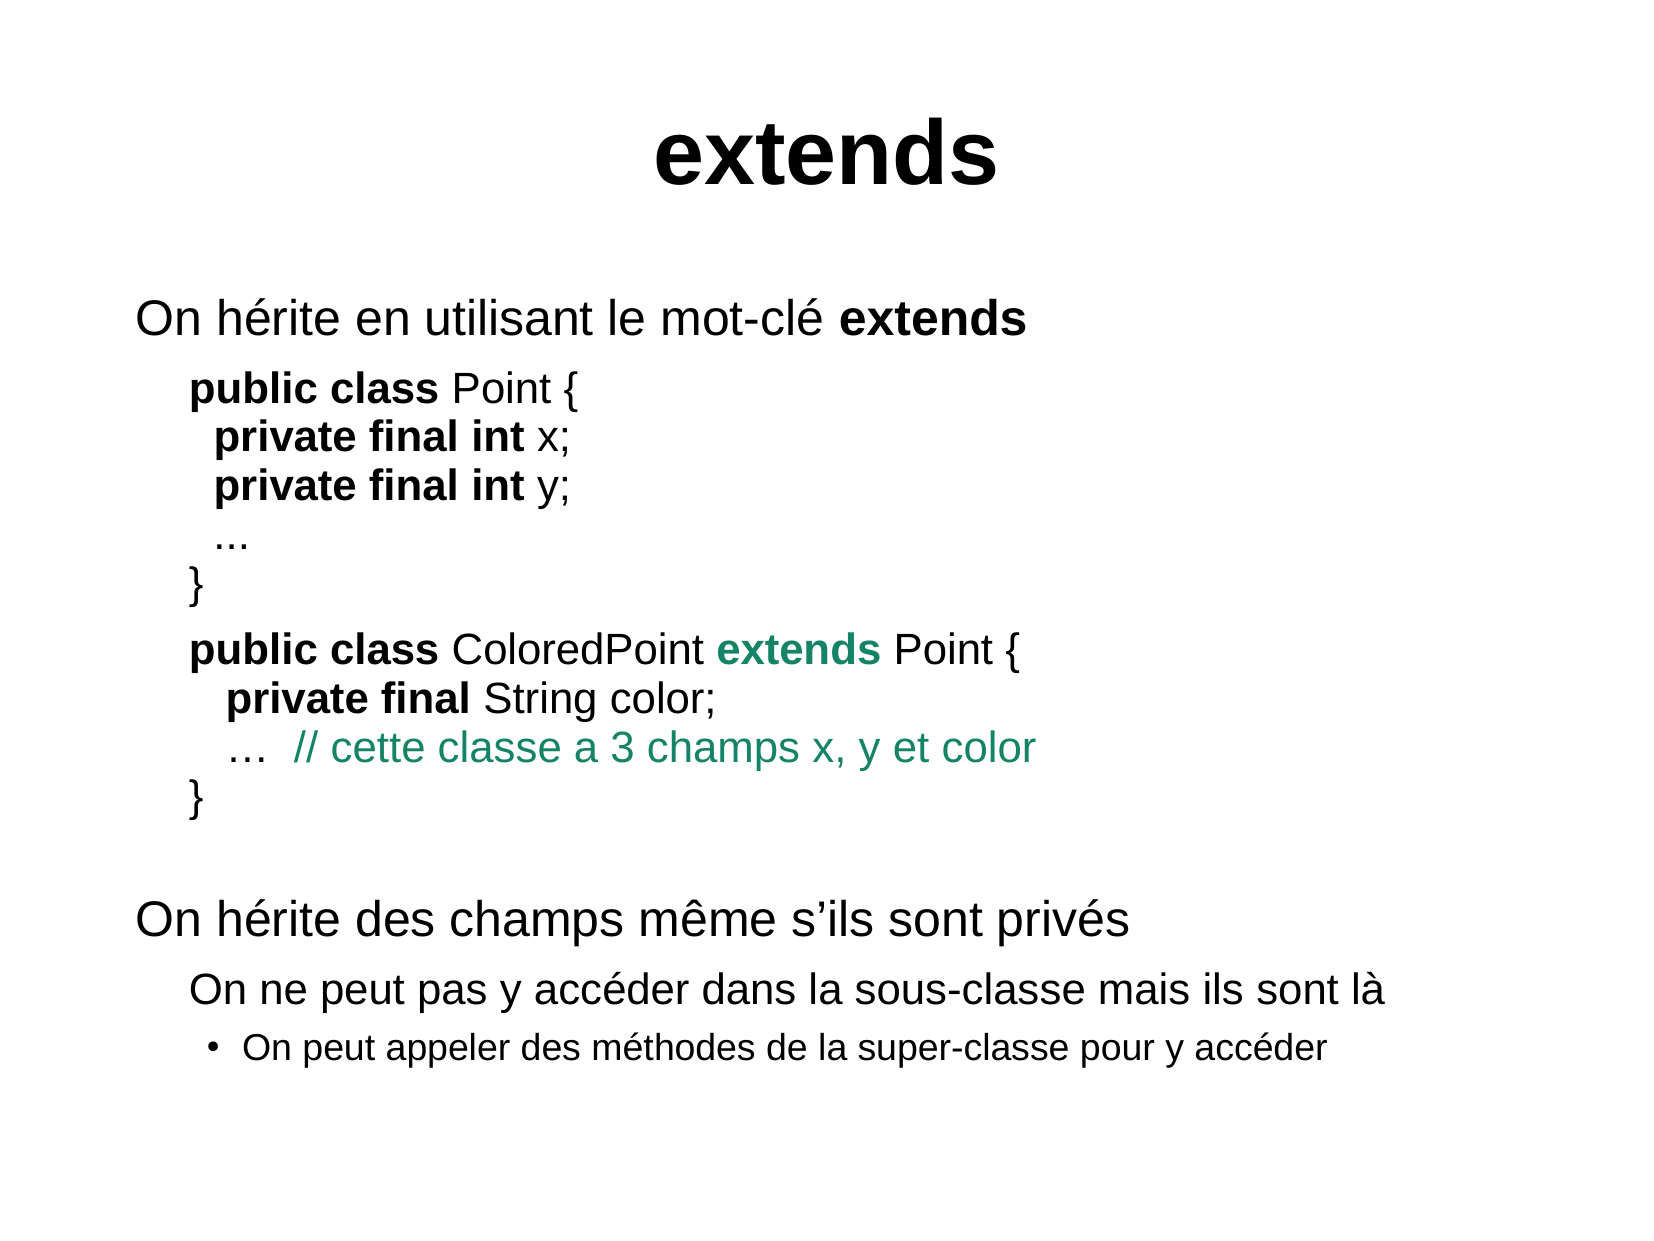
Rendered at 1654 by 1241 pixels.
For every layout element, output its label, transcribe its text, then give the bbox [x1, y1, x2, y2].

list On hérite en utilisant le mot-clé extends public class Point { private final int x; private final int y; ... } public class ColoredPoint extends Point { private final String color; … // cette classe a 3 champs x, y et color } On hérite des champs même s’ils sont privés On ne peut pas y accéder dans la sous-classe mais ils sont là On peut appeler des méthodes de la super-classe pour y accéder [82, 290, 1571, 1081]
title extends [82, 49, 1571, 257]
